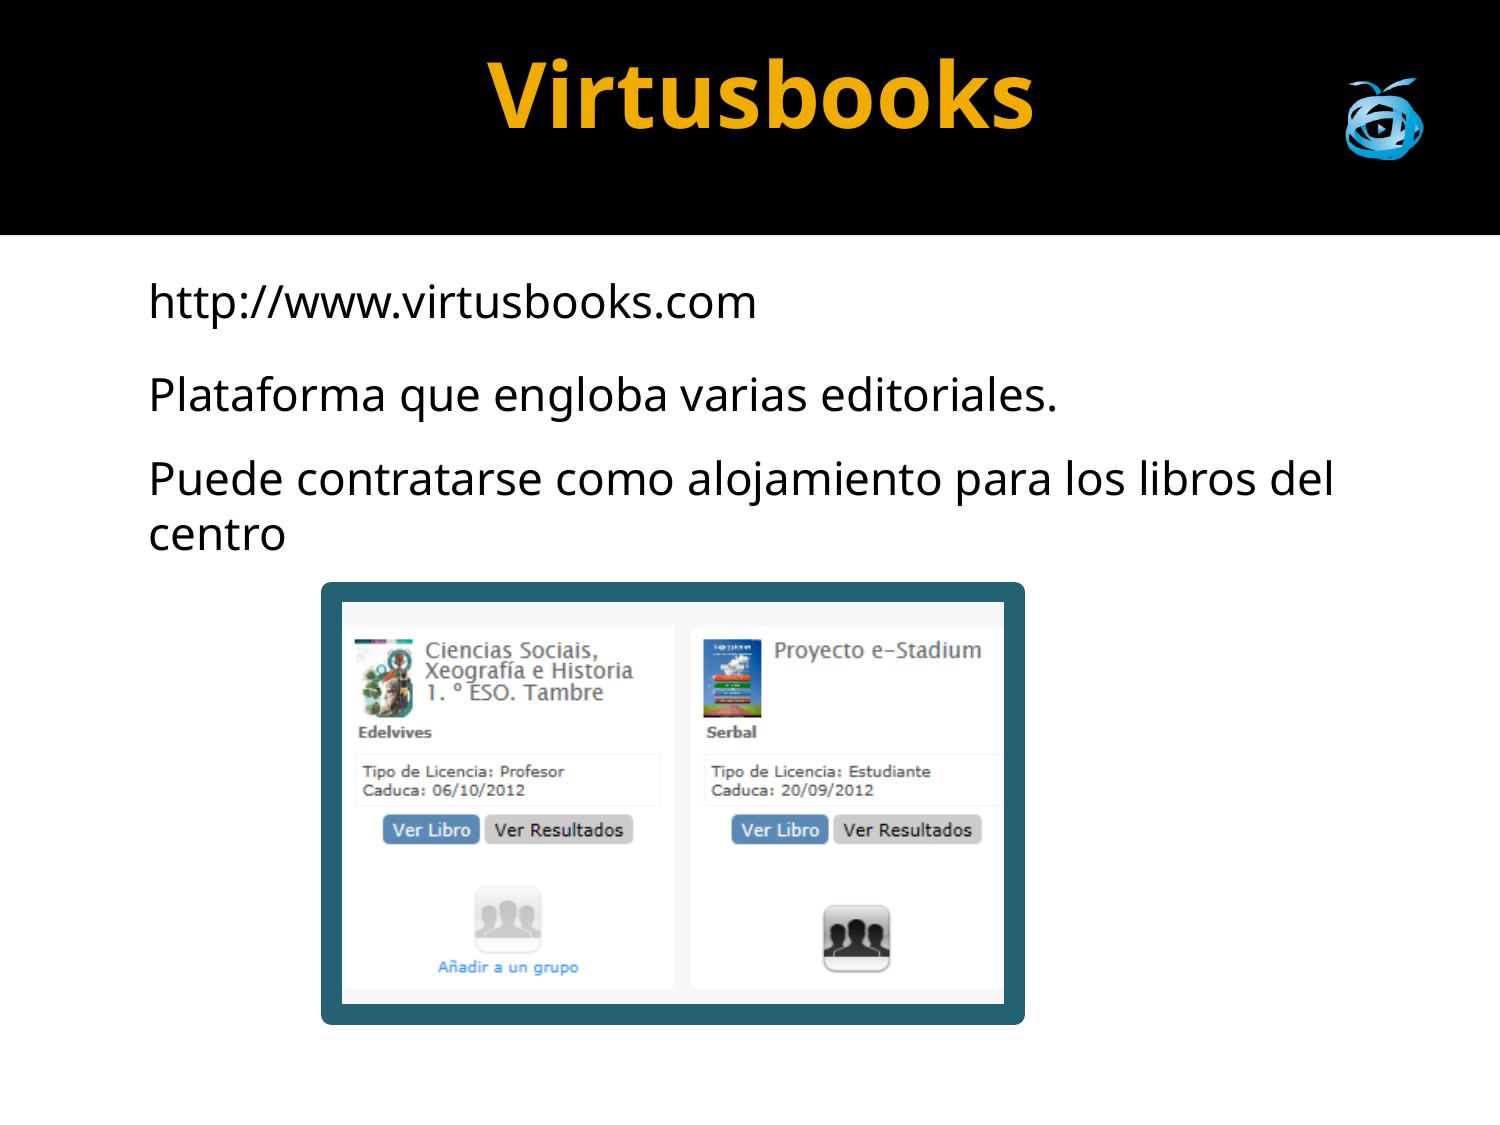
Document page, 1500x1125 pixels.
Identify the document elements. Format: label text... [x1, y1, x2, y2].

picture [341, 602, 1004, 1004]
list http://www.virtusbooks.com Plataforma que engloba varias editoriales. Puede contratarse como alojamiento para los libros del centro [134, 265, 1359, 595]
title Virtusbooks [472, 29, 1093, 178]
picture [1328, 59, 1435, 178]
